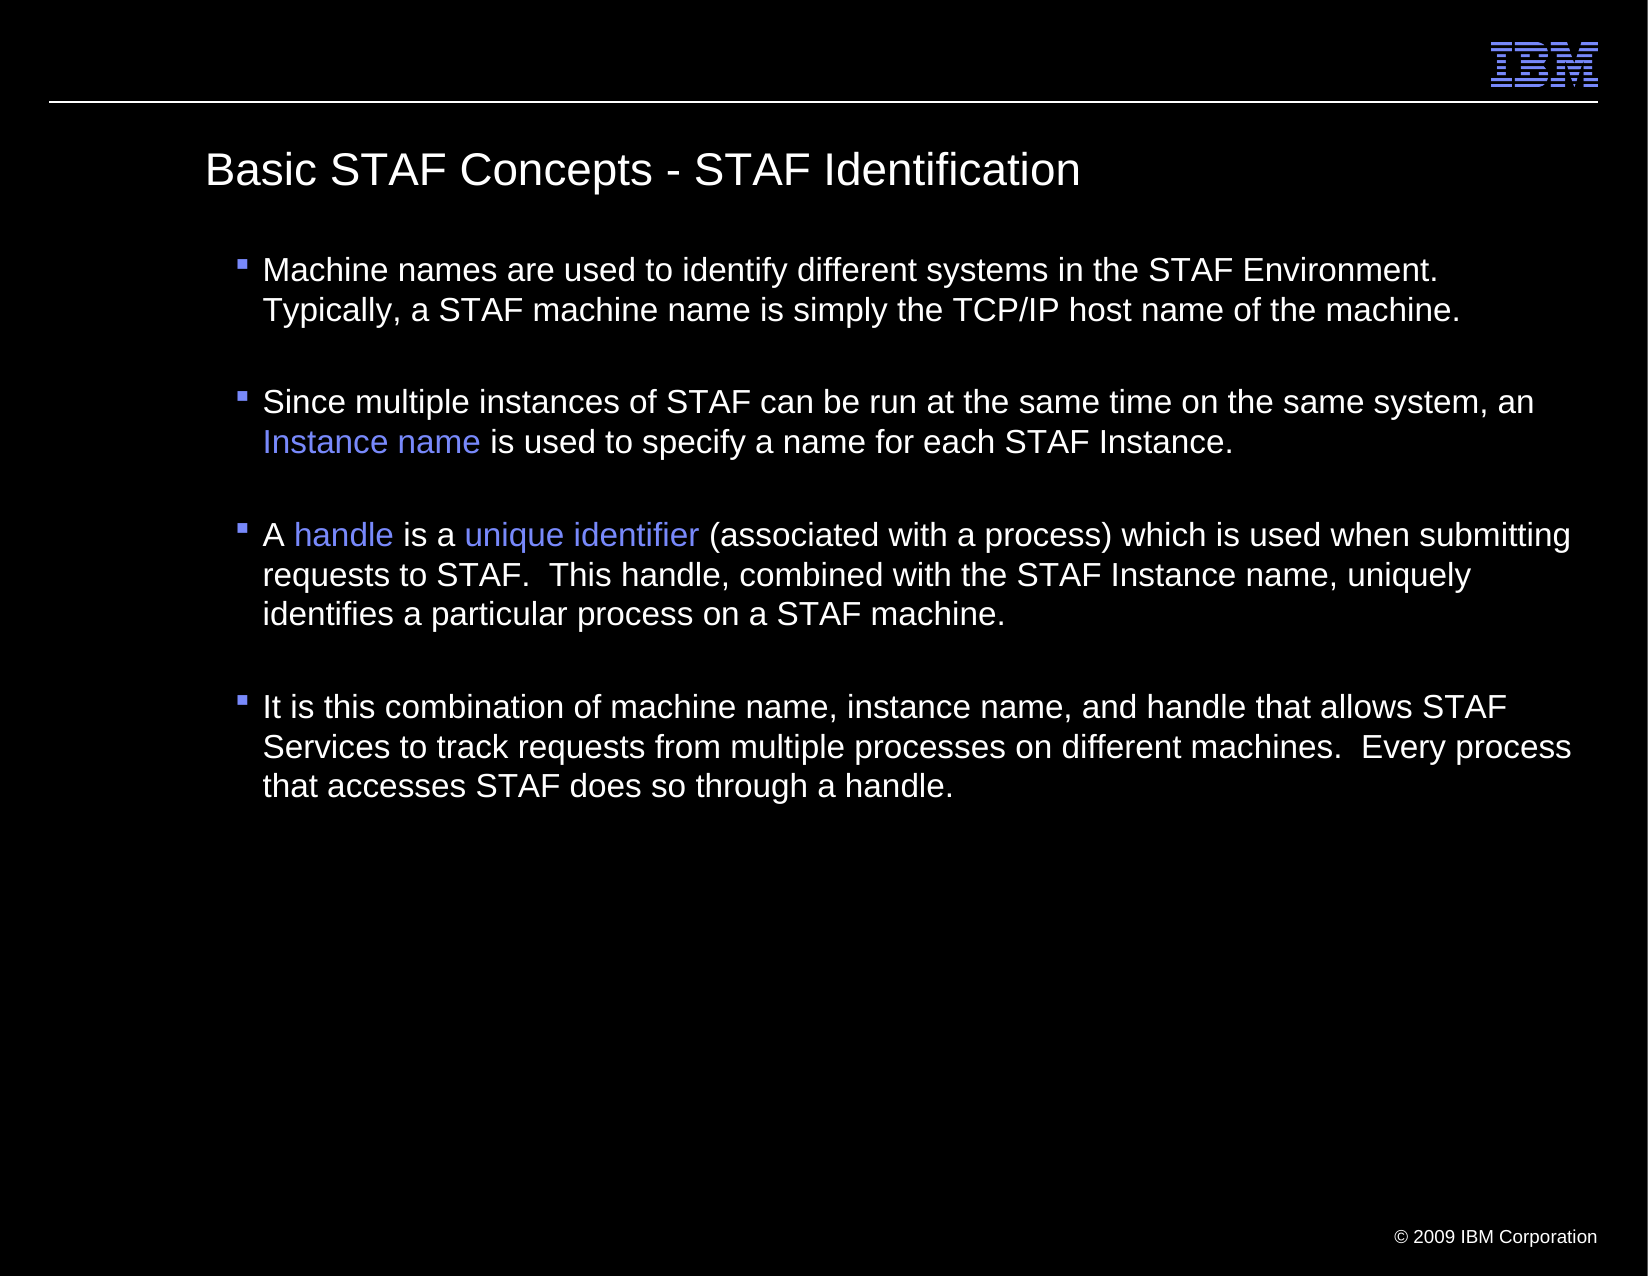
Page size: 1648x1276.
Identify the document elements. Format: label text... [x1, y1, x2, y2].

text_box Machine names are used to identify different systems in the STAF Environment. Typically, a STAF machine name is simply the TCP/IP host name of the machine. Since multiple instances of STAF can be run at the same time on the same system, an Instance name is used to specify a name for each STAF Instance. A handle is a unique identifier (associated with a process) which is used when submitting requests to STAF. This handle, combined with the STAF Instance name, uniquely identifies a particular process on a STAF machine. It is this combination of machine name, instance name, and handle that allows STAF Services to track requests from multiple processes on different machines. Every process that accesses STAF does so through a handle. [235, 248, 1584, 805]
title Basic STAF Concepts - STAF Identification [188, 137, 1648, 231]
picture [1491, 42, 1598, 87]
